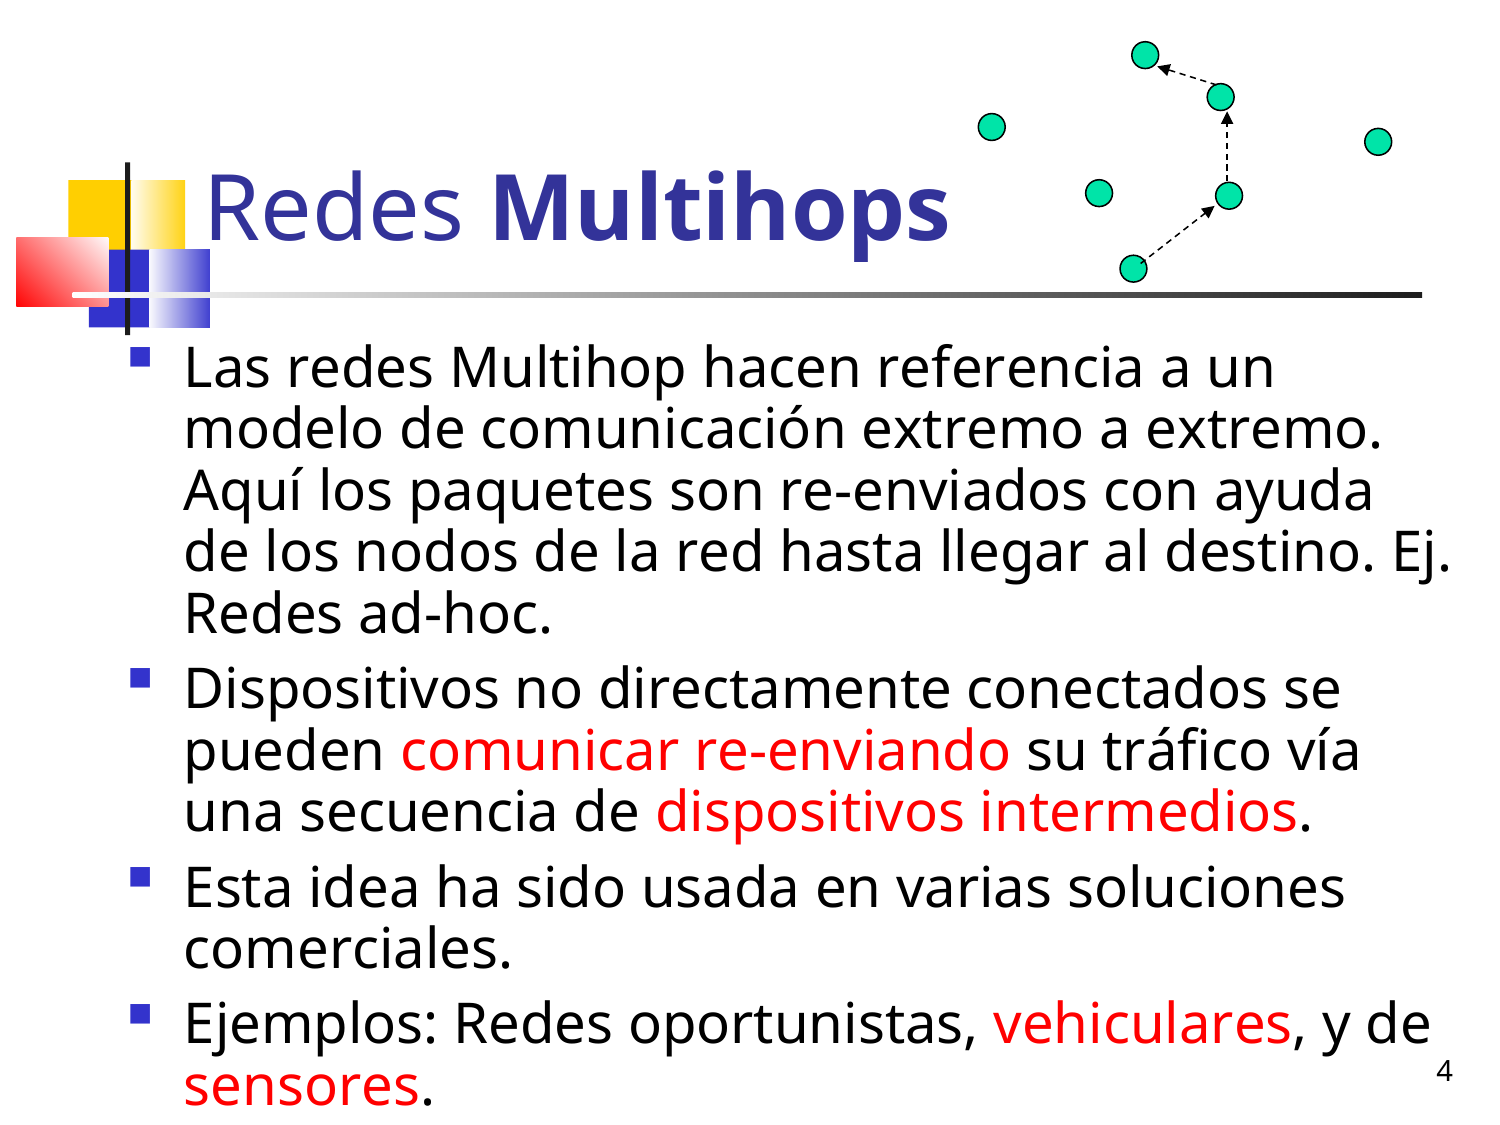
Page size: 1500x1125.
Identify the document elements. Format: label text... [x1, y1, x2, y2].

title Redes Multihops [188, 20, 1280, 276]
text_box <number> [1155, 1033, 1468, 1100]
list Las redes Multihop hacen referencia a un modelo de comunicación extremo a extremo. Aquí los paquetes son re-enviados con ayuda de los nodos de la red hasta llegar al destino. Ej. Redes ad-hoc. Dispositivos no directamente conectados se pueden comunicar re-enviando su tráfico vía una secuencia de dispositivos intermedios. Esta idea ha sido usada en varias soluciones comerciales. Ejemplos: Redes oportunistas, vehiculares, y de sensores. [112, 331, 1469, 1033]
